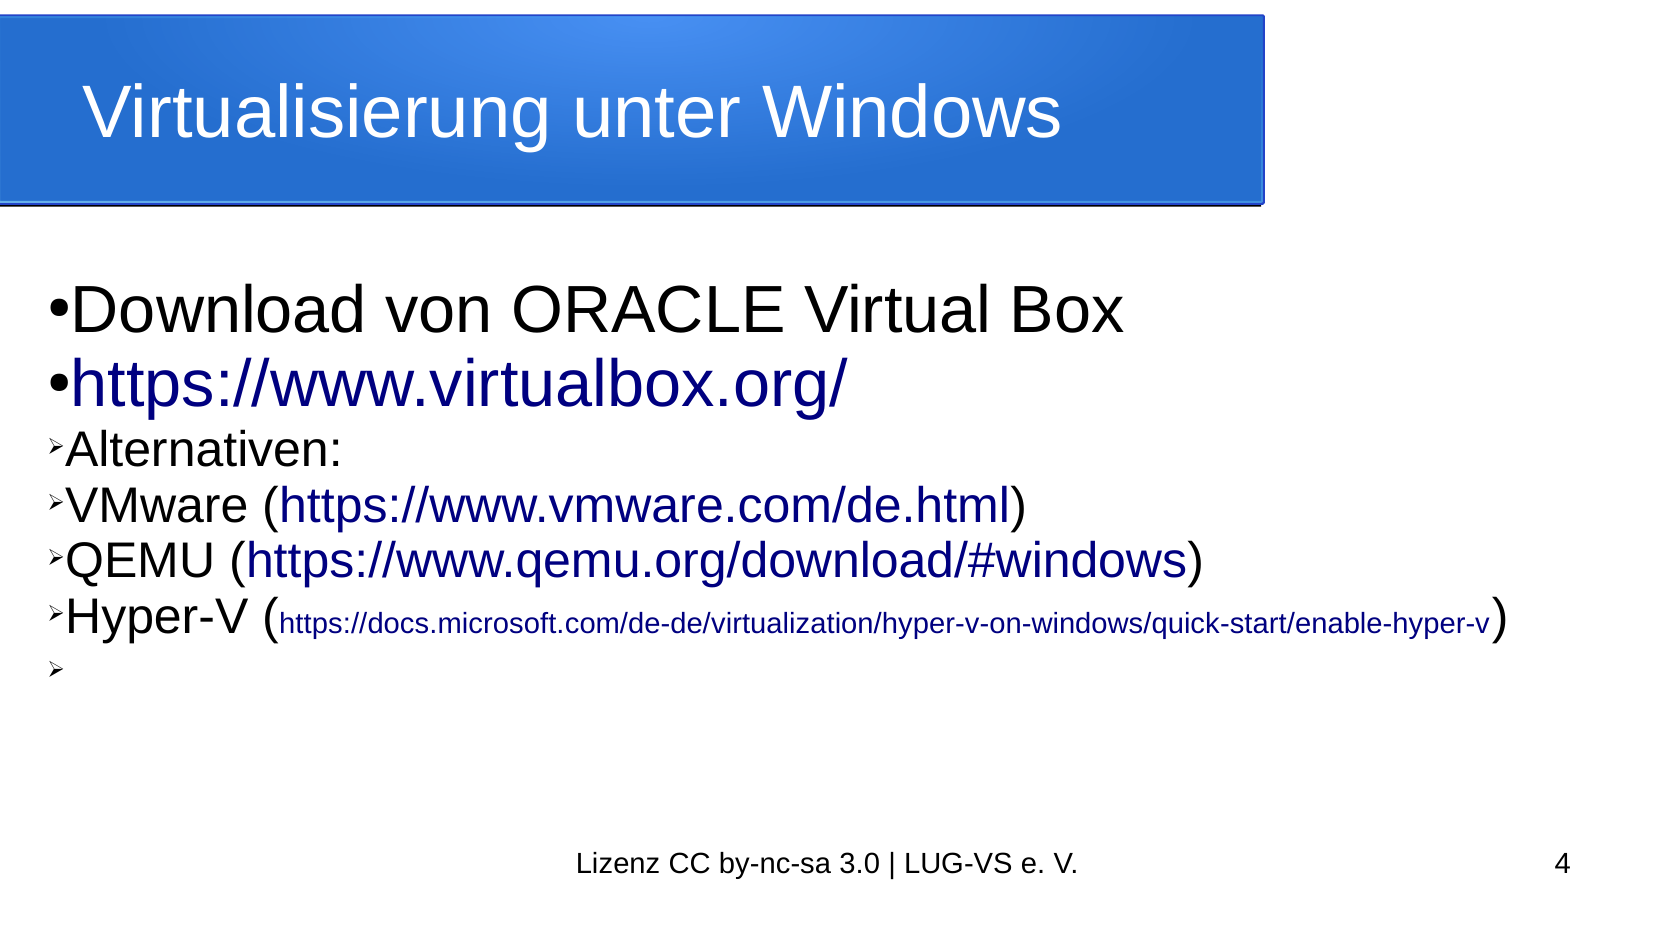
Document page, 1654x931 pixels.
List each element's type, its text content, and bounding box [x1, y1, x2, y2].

title Virtualisierung unter Windows [82, 35, 1235, 189]
subtitle Download von ORACLE Virtual Box https://www.virtualbox.org/ Alternativen: VMware (https://www.vmware.com/de.html) QEMU (https://www.qemu.org/download/#windows) Hyper-V (https://docs.microsoft.com/de-de/virtualization/hyper-v-on-windows/quick-start/enable-hyper-v) [47, 271, 1536, 931]
